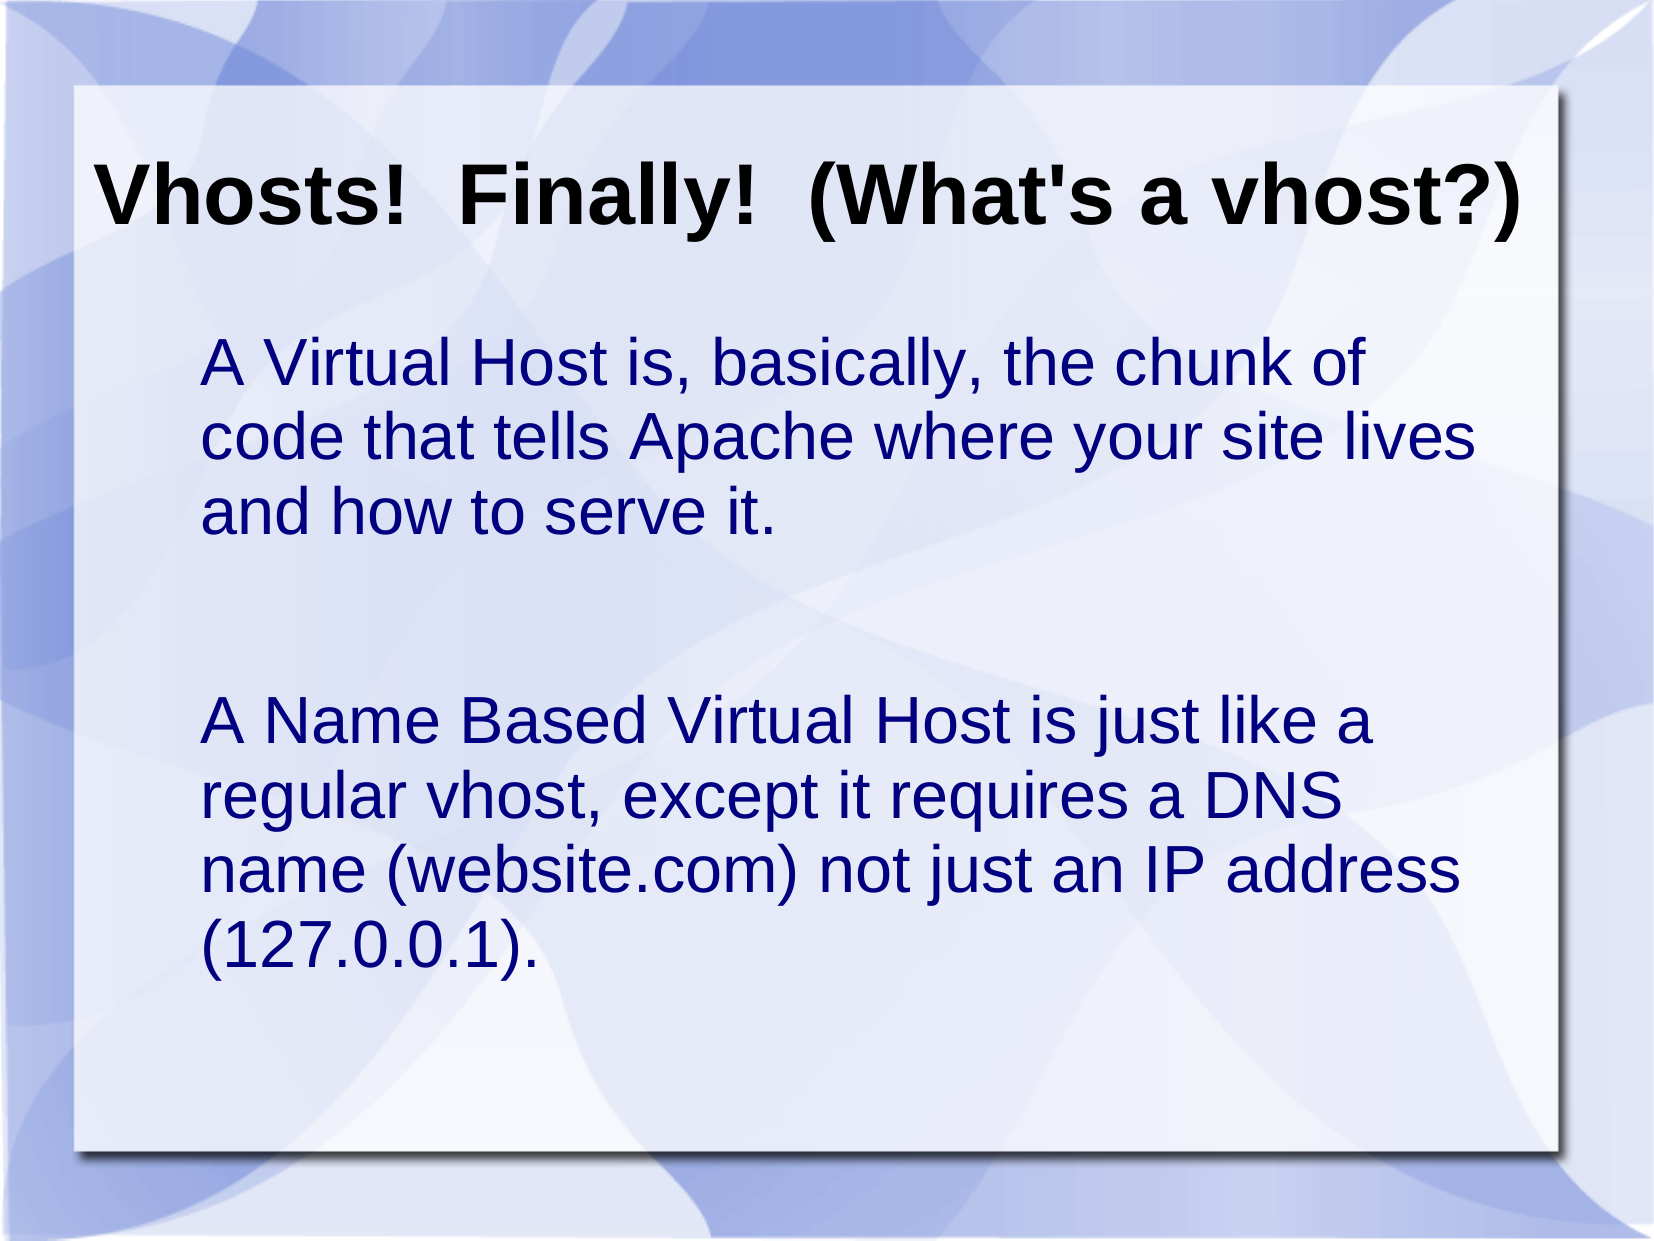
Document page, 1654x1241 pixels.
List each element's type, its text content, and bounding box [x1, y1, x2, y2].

title Vhosts! Finally! (What's a vhost?) [82, 90, 1536, 298]
list A Virtual Host is, basically, the chunk of code that tells Apache where your site lives and how to serve it. A Name Based Virtual Host is just like a regular vhost, except it requires a DNS name (website.com) not just an IP address (127.0.0.1). [129, 324, 1489, 1045]
picture [0, 0, 1654, 1241]
